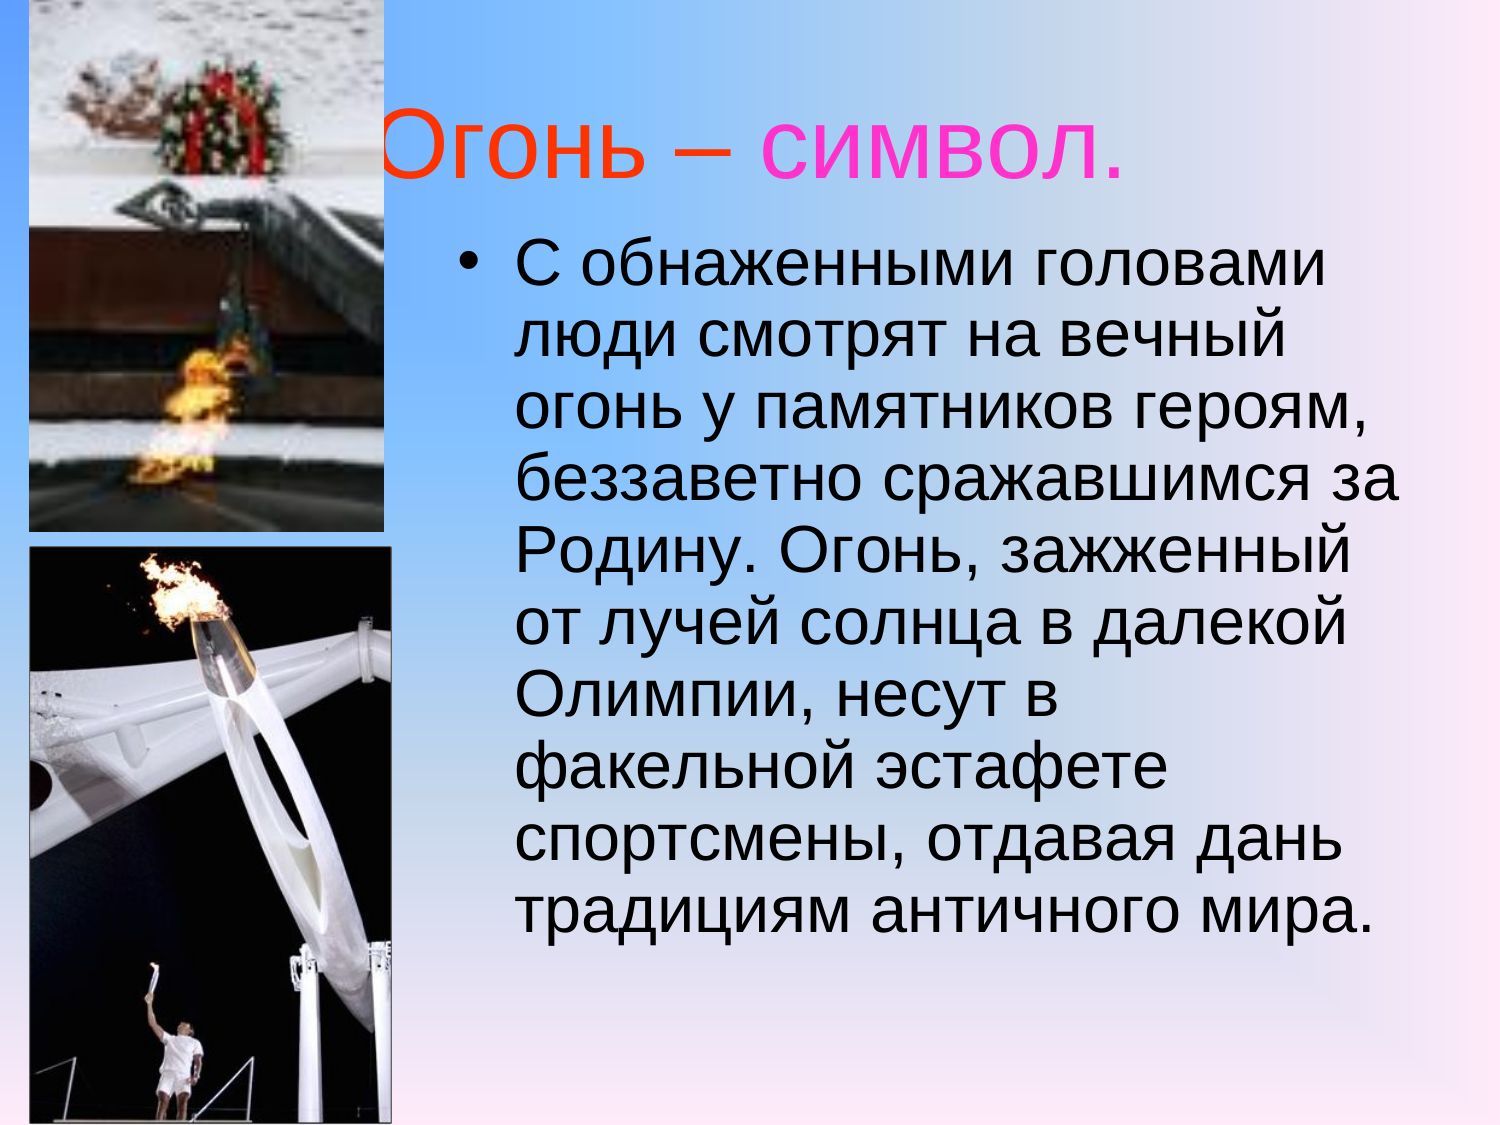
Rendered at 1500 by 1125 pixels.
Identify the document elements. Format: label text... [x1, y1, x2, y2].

list С обнаженными головами люди смотрят на вечный огонь у памятников героям, беззаветно сражавшимся за Родину. Огонь, зажженный от лучей солнца в далекой Олимпии, несут в факельной эстафете спортсмены, отдавая дань традициям античного мира. [442, 219, 1425, 1005]
picture [0, 0, 1500, 1125]
title Огонь – символ. [384, 45, 1426, 233]
